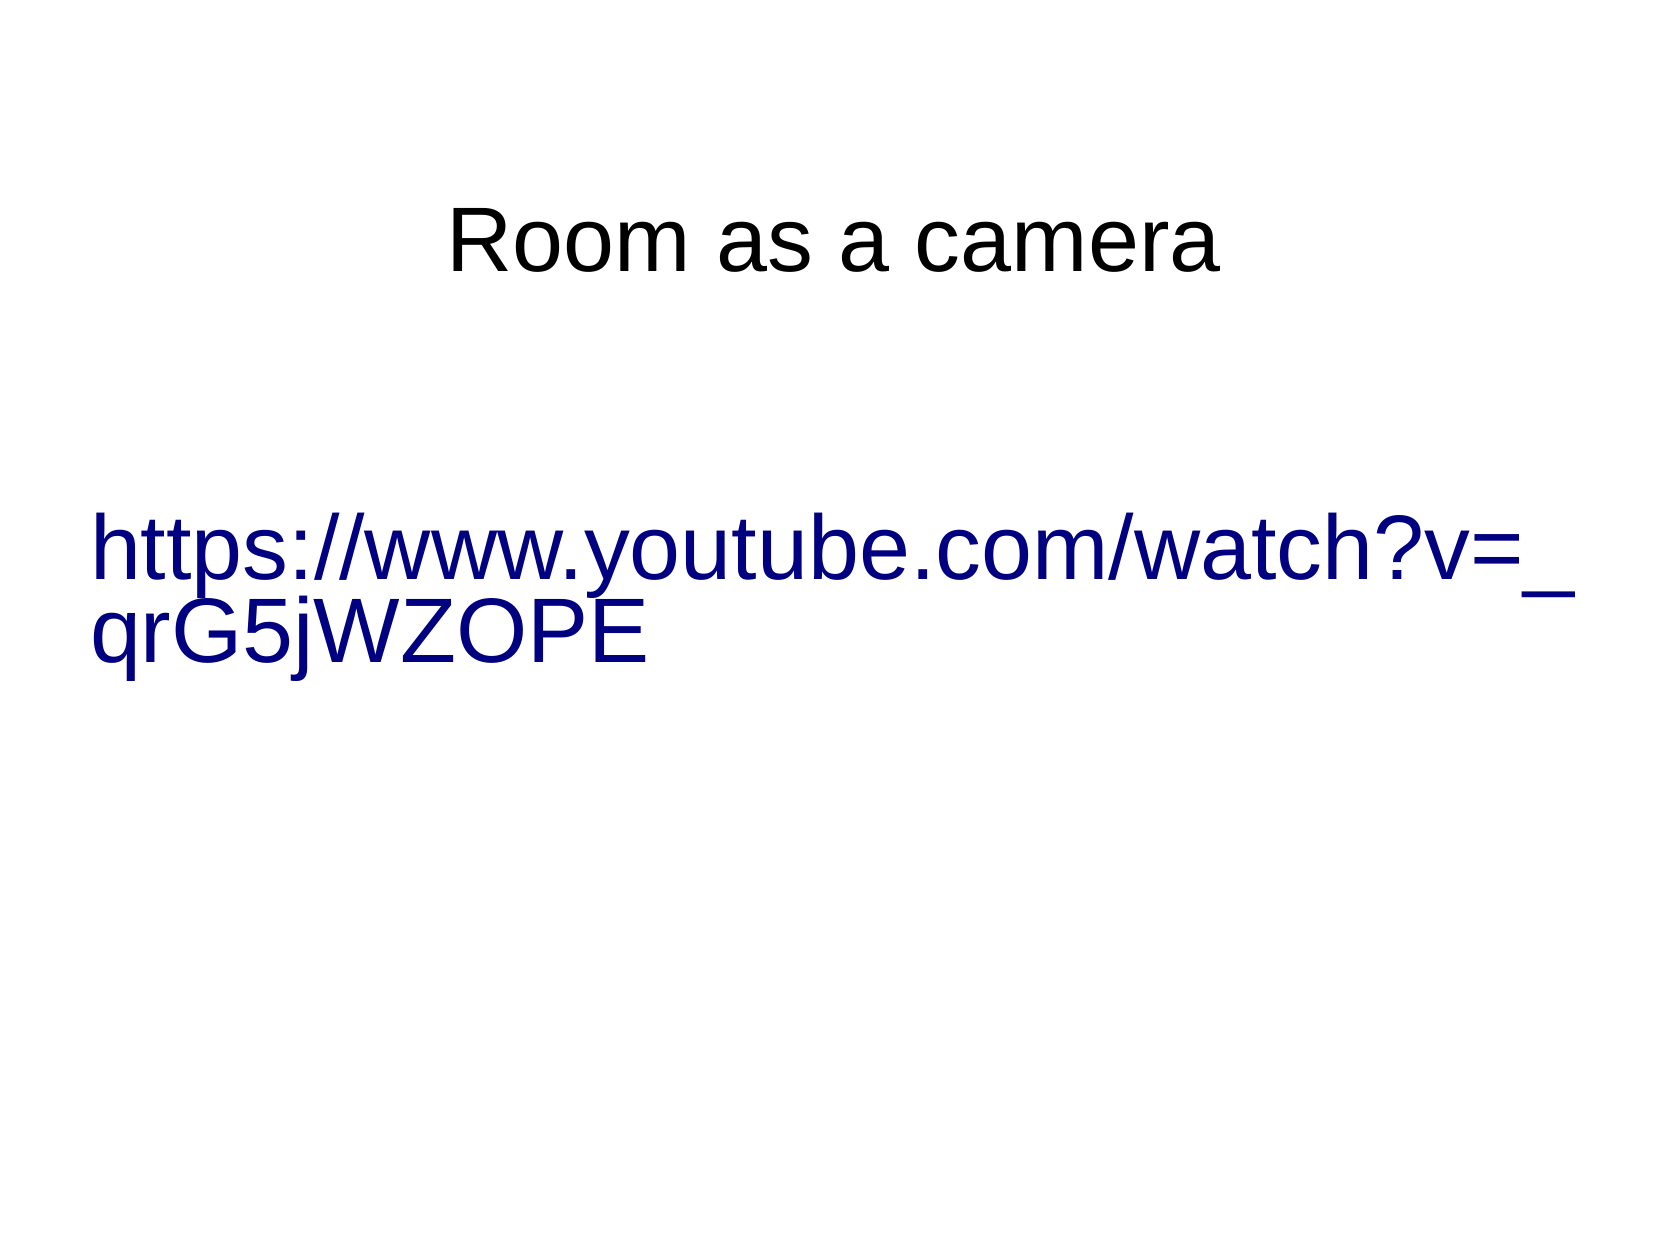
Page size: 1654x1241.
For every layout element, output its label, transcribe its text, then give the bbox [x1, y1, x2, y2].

title Room as a camera https://www.youtube.com/watch?v=_qrG5jWZOPE [90, 188, 1579, 804]
